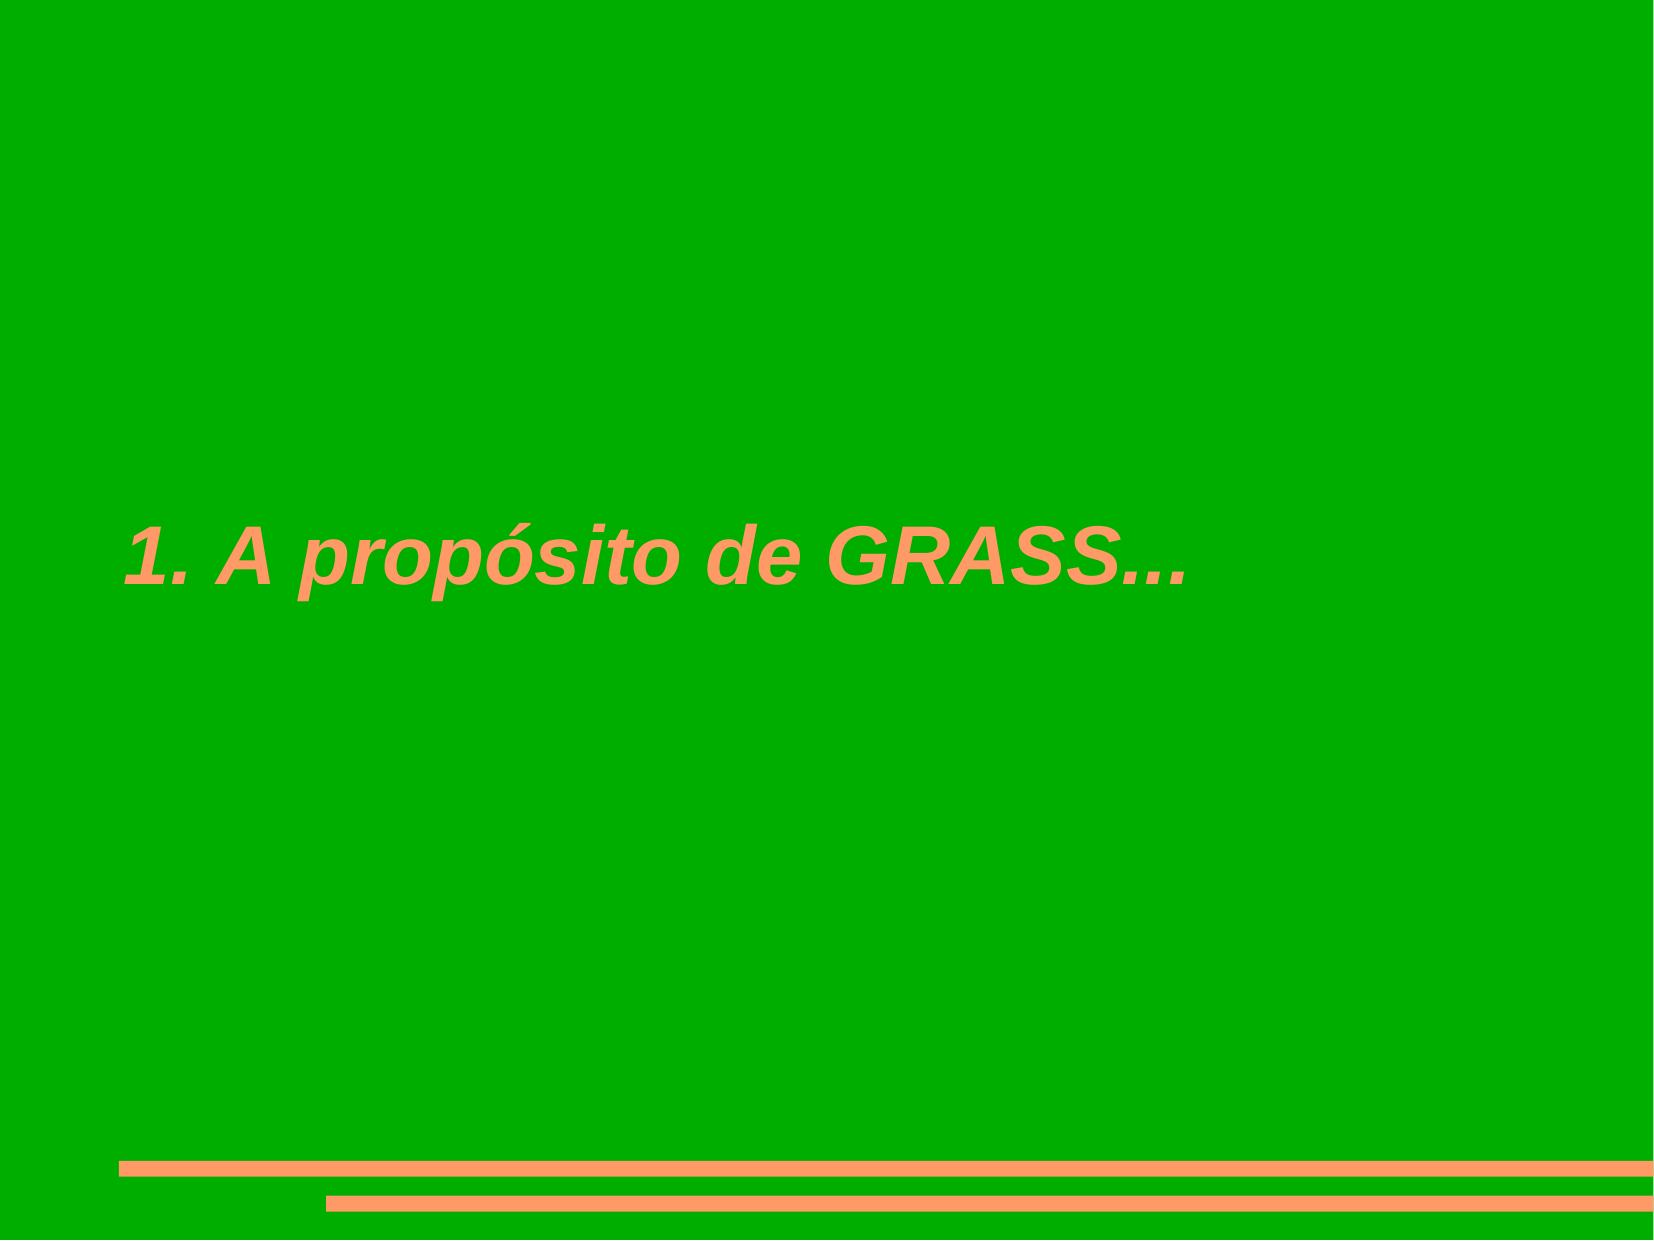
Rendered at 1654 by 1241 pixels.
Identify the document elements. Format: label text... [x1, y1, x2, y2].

title 1. A propósito de GRASS... [123, 452, 1536, 660]
